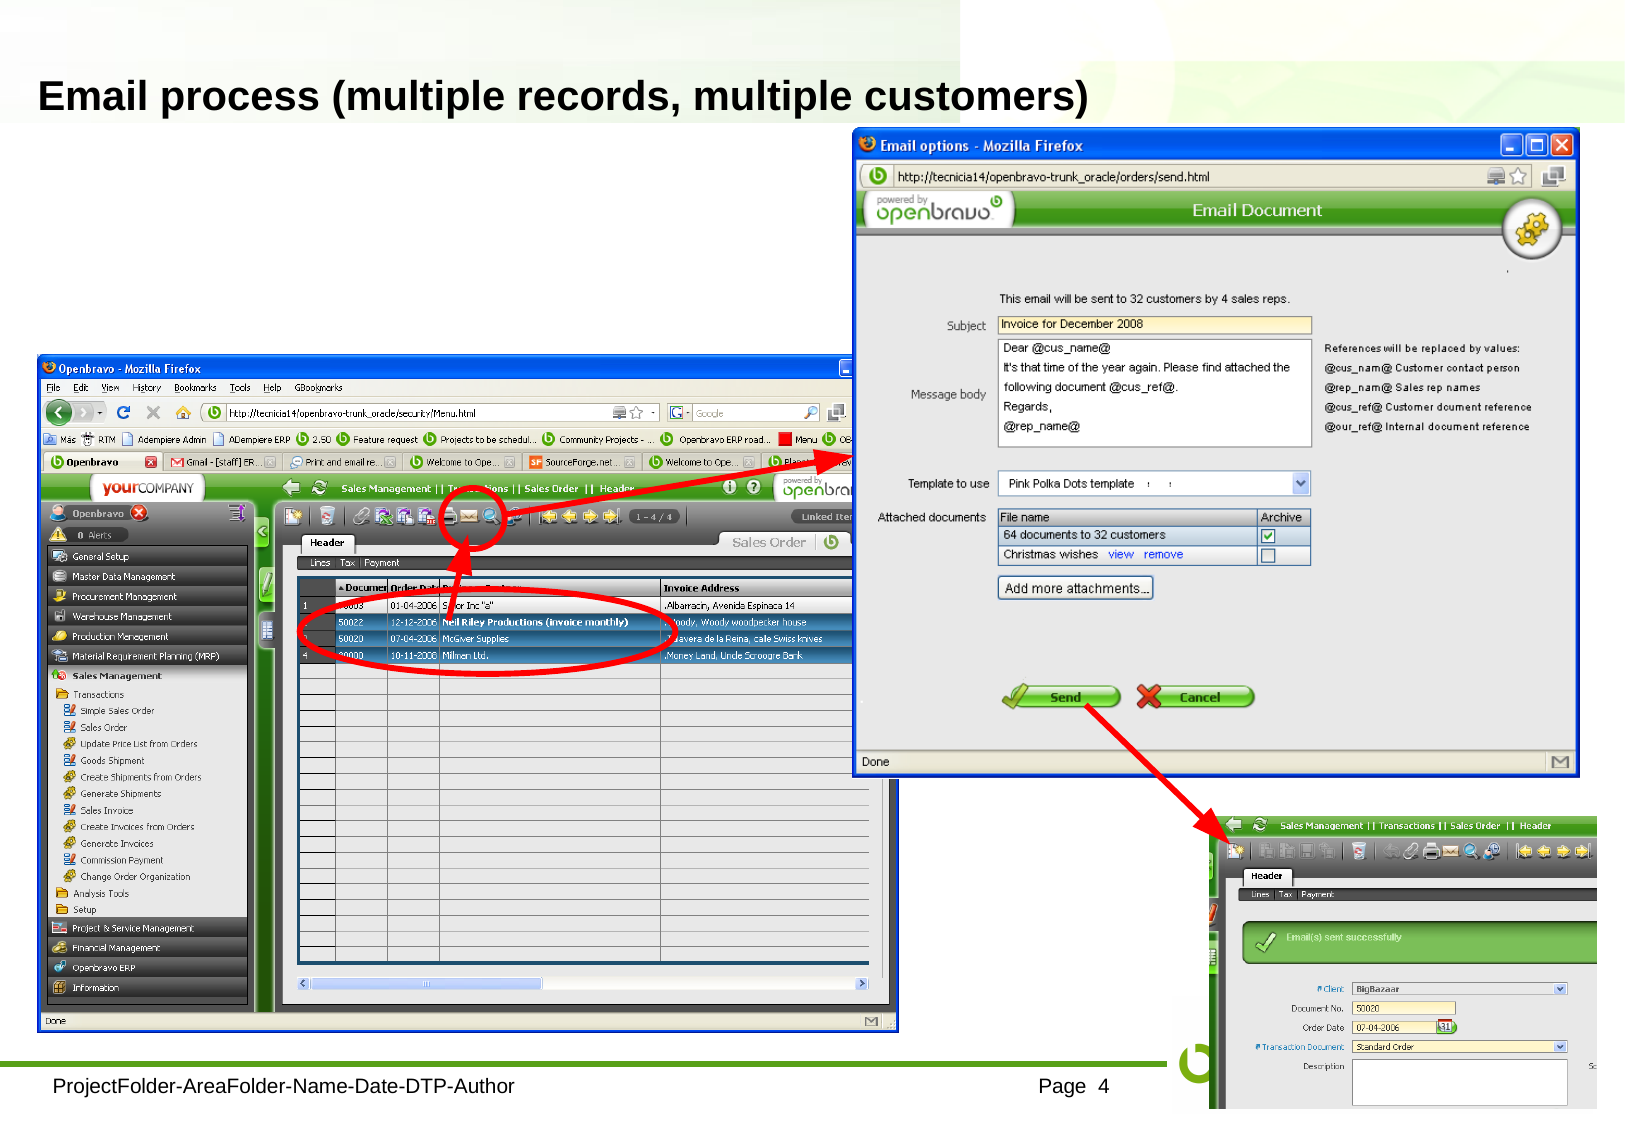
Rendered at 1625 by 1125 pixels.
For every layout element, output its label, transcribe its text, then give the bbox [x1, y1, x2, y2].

title Email process (multiple records, multiple customers) [37, 73, 1575, 122]
picture [0, 0, 961, 123]
picture [37, 127, 1580, 1033]
picture [1172, 816, 1597, 1114]
